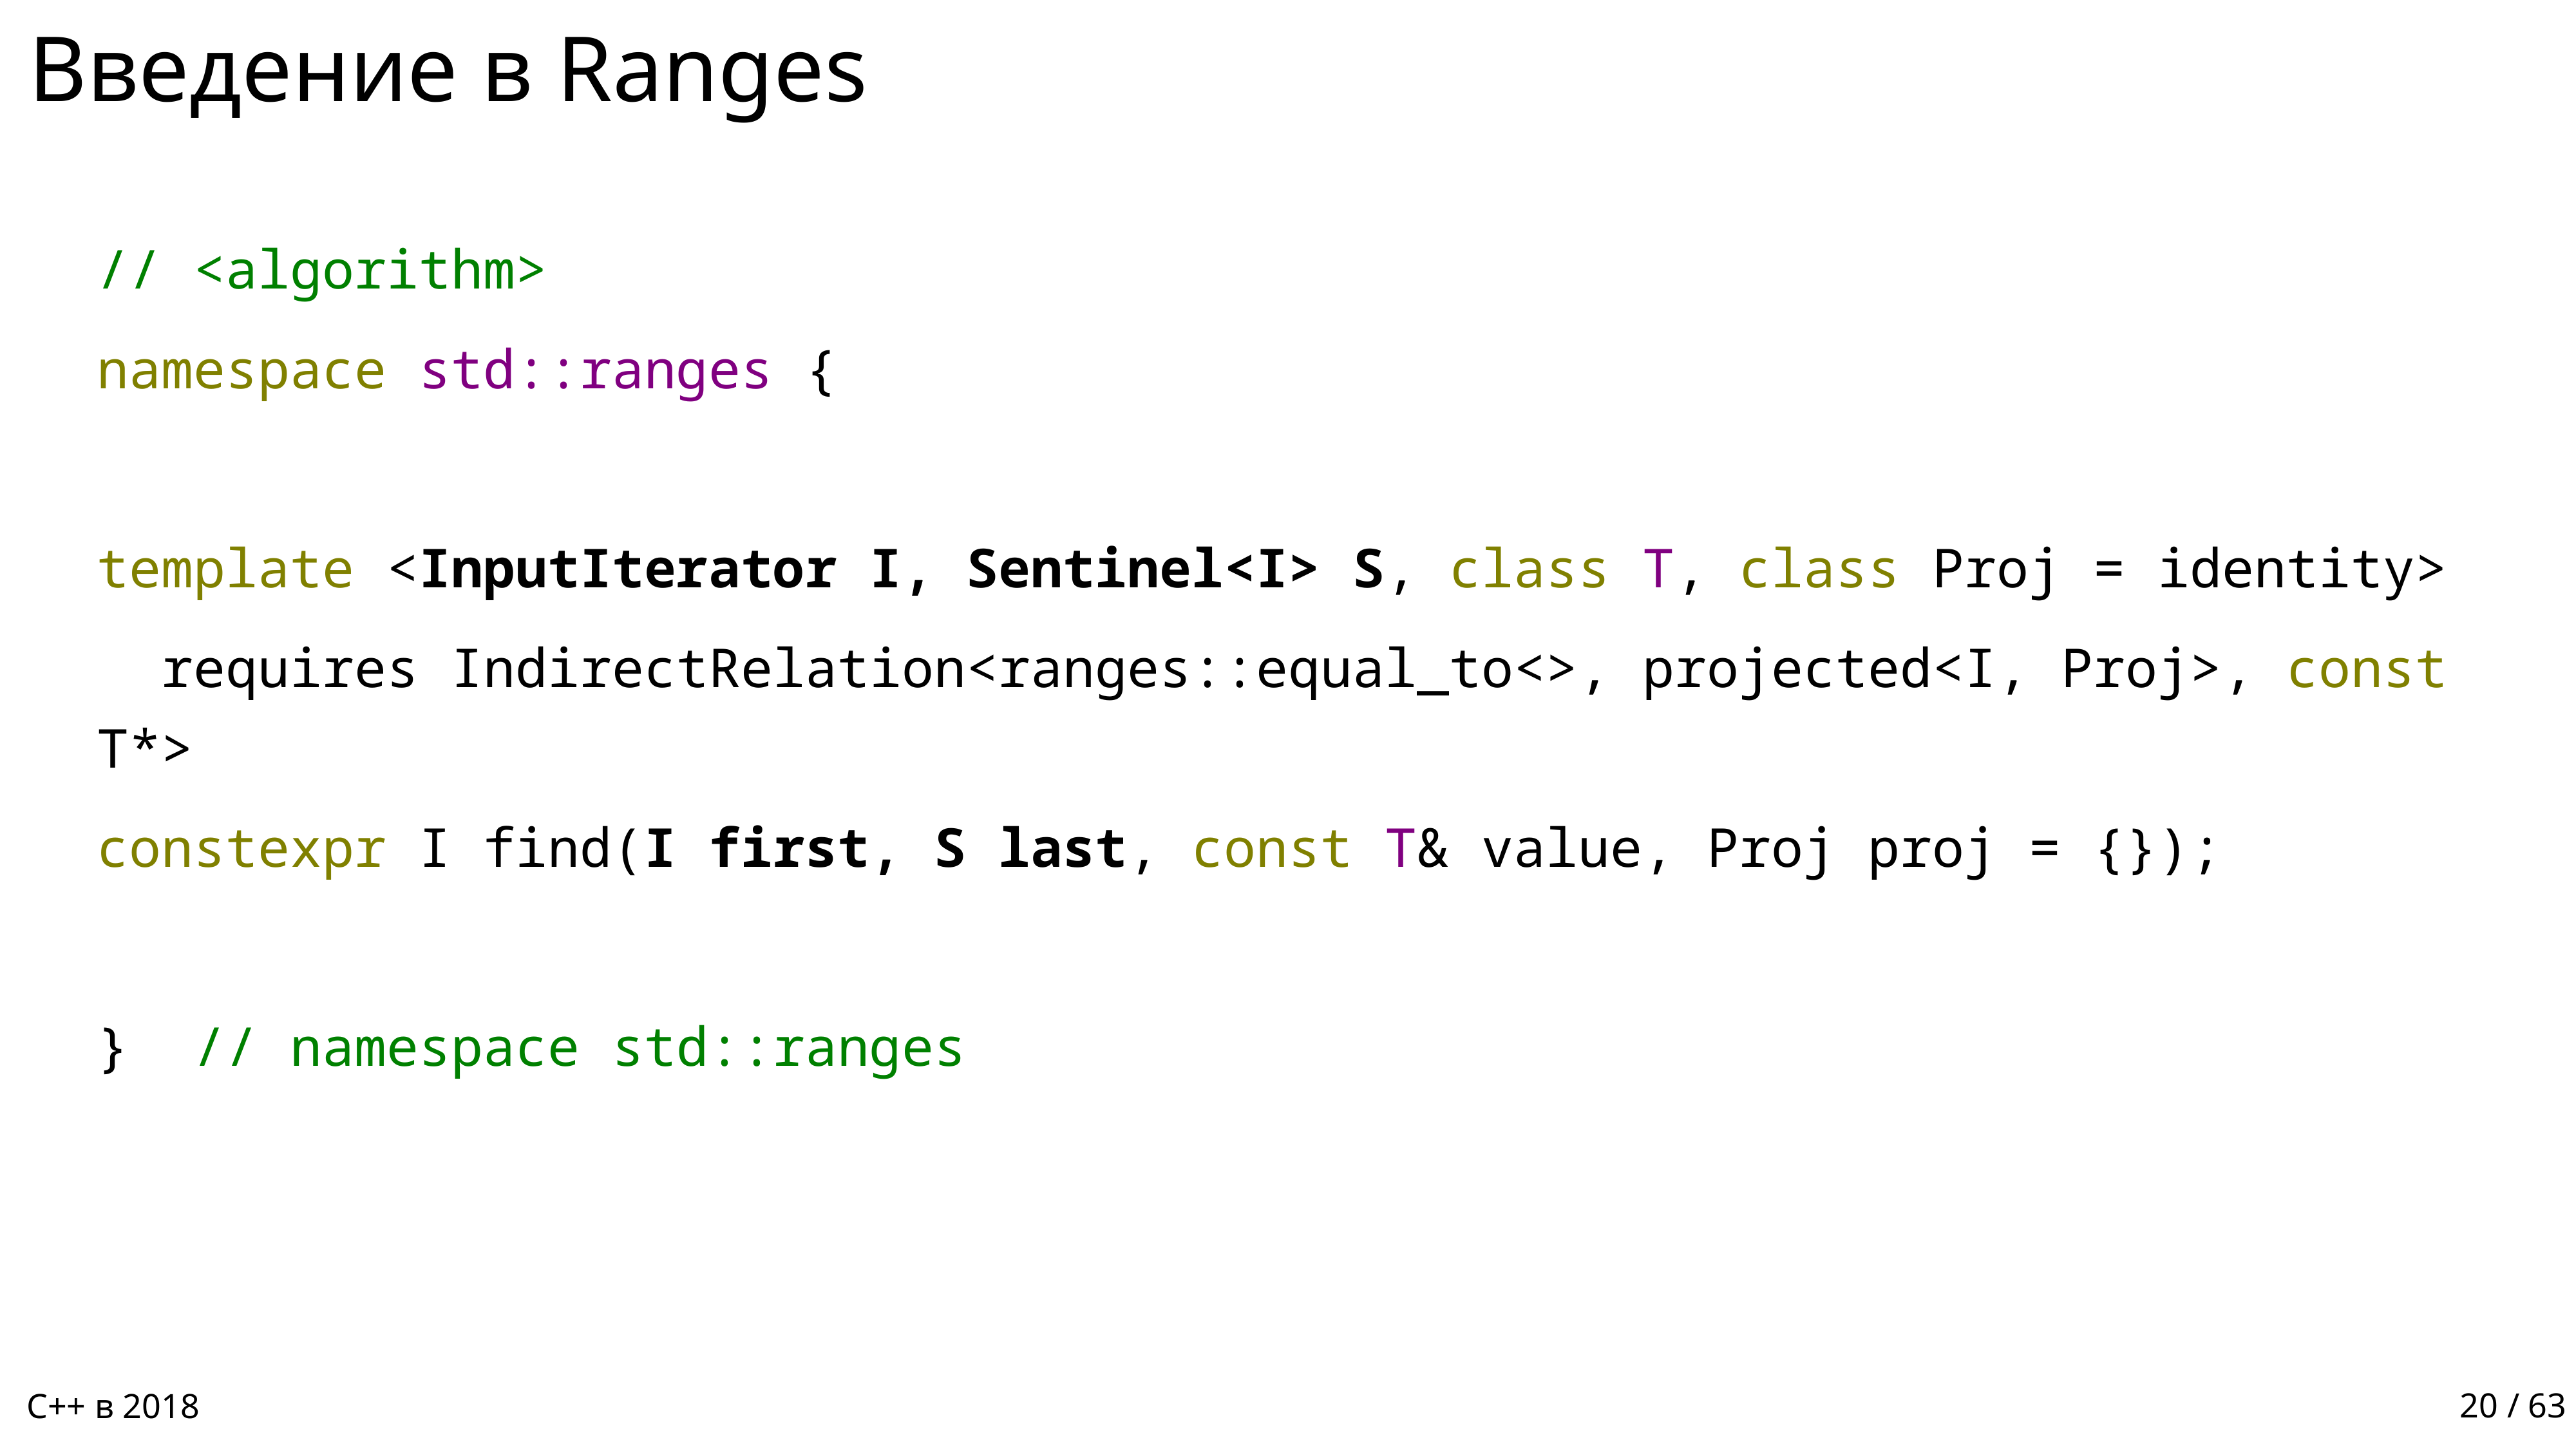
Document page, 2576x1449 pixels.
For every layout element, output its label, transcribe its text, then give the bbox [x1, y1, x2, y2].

list <number> / 63 [1479, 1376, 2576, 1431]
list C++ в 2018 [17, 1376, 1114, 1431]
list // <algorithm> namespace std::ranges { template <InputIterator I, Sentinel<I> S, class T, class Proj = identity> requires IndirectRelation<ranges::equal_to<>, projected<I, Proj>, const T*> constexpr I find(I first, S last, const T& value, Proj proj = {}); } // namespace std::ranges [87, 214, 2551, 1382]
title Введение в Ranges [19, 19, 2551, 155]
